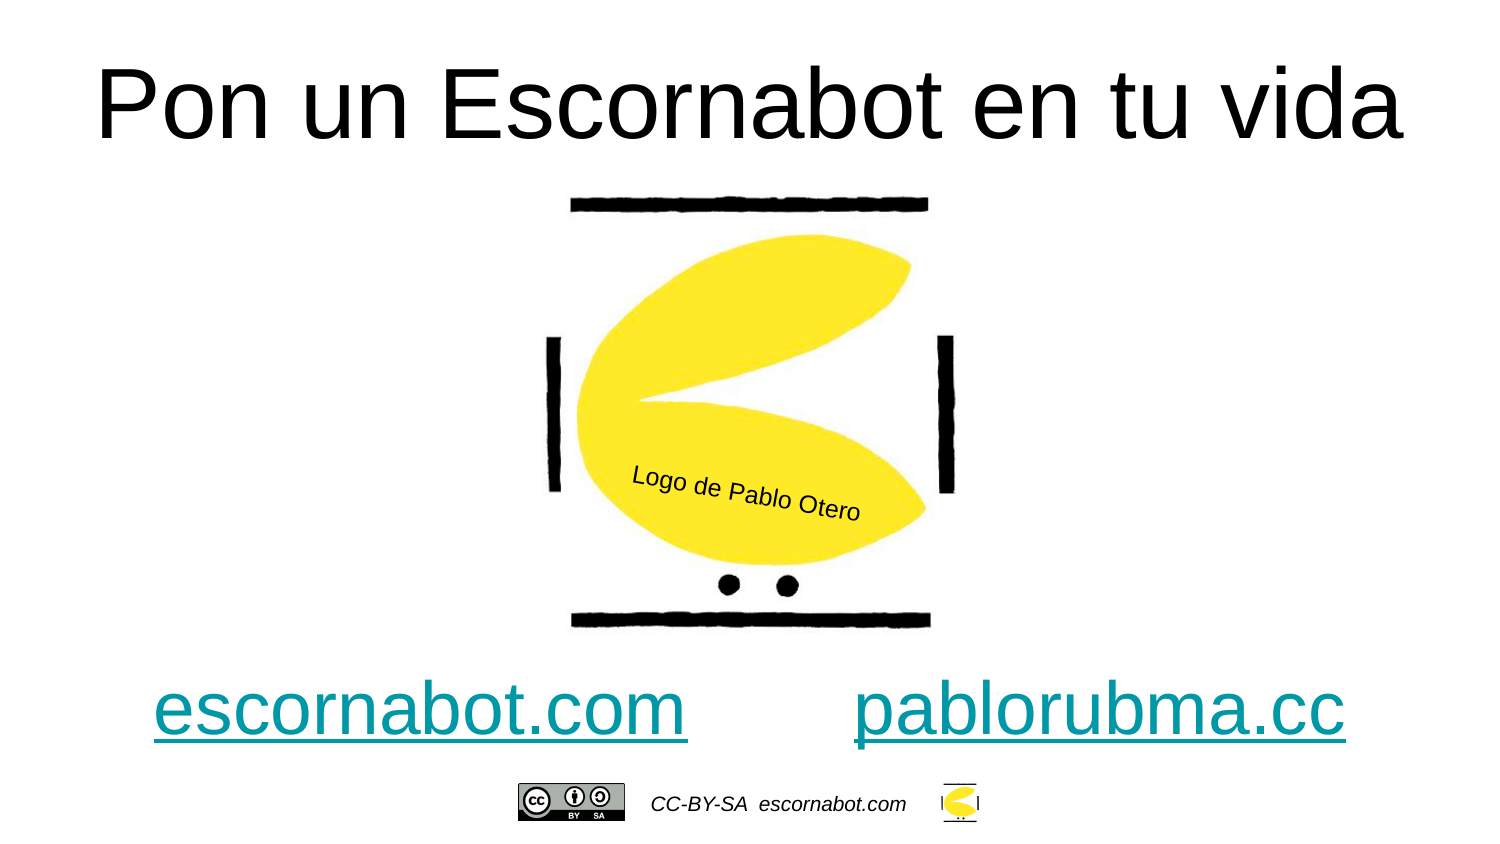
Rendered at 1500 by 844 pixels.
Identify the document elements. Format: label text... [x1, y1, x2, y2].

text_box Logo de Pablo Otero [611, 440, 889, 552]
title Pon un Escornabot en tu vida [72, 55, 1428, 174]
picture [510, 169, 990, 649]
picture [518, 783, 625, 821]
text_box CC-BY-SA escornabot.com [635, 775, 936, 830]
subtitle escornabot.com pablorubma.cc [72, 644, 1428, 763]
picture [938, 781, 982, 824]
